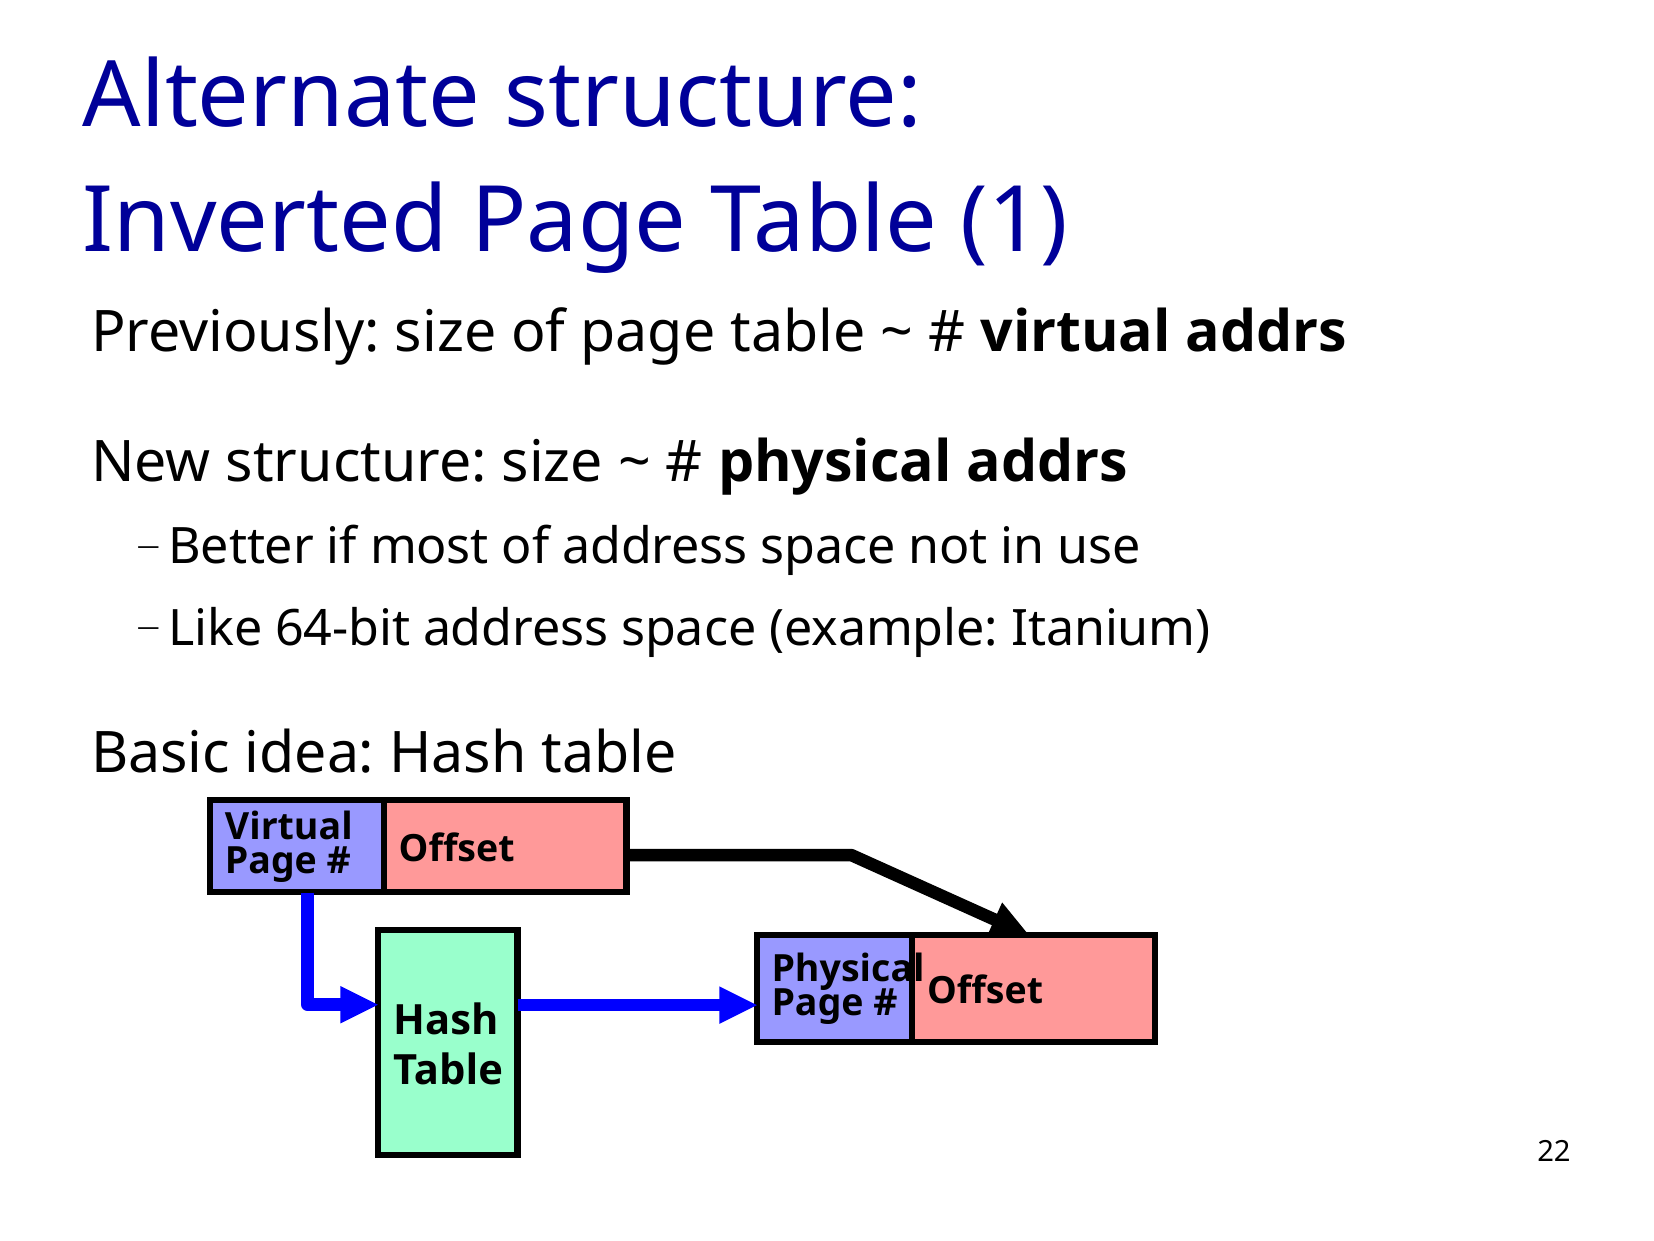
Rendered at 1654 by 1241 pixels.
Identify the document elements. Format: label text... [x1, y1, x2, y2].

text_box Physical Page # [756, 935, 913, 1043]
title Alternate structure: Inverted Page Table (1) [82, 49, 1571, 257]
text_box Offset [384, 800, 627, 893]
text_box Virtual Page # [210, 800, 384, 893]
text_box Hash Table [378, 930, 518, 1156]
list Previously: size of page table ~ # virtual addrs New structure: size ~ # physical addrs Better if most of address space not in use Like 64-bit address space (example: Itanium) Basic idea: Hash table [60, 290, 1571, 790]
text_box Offset [913, 935, 1155, 1043]
